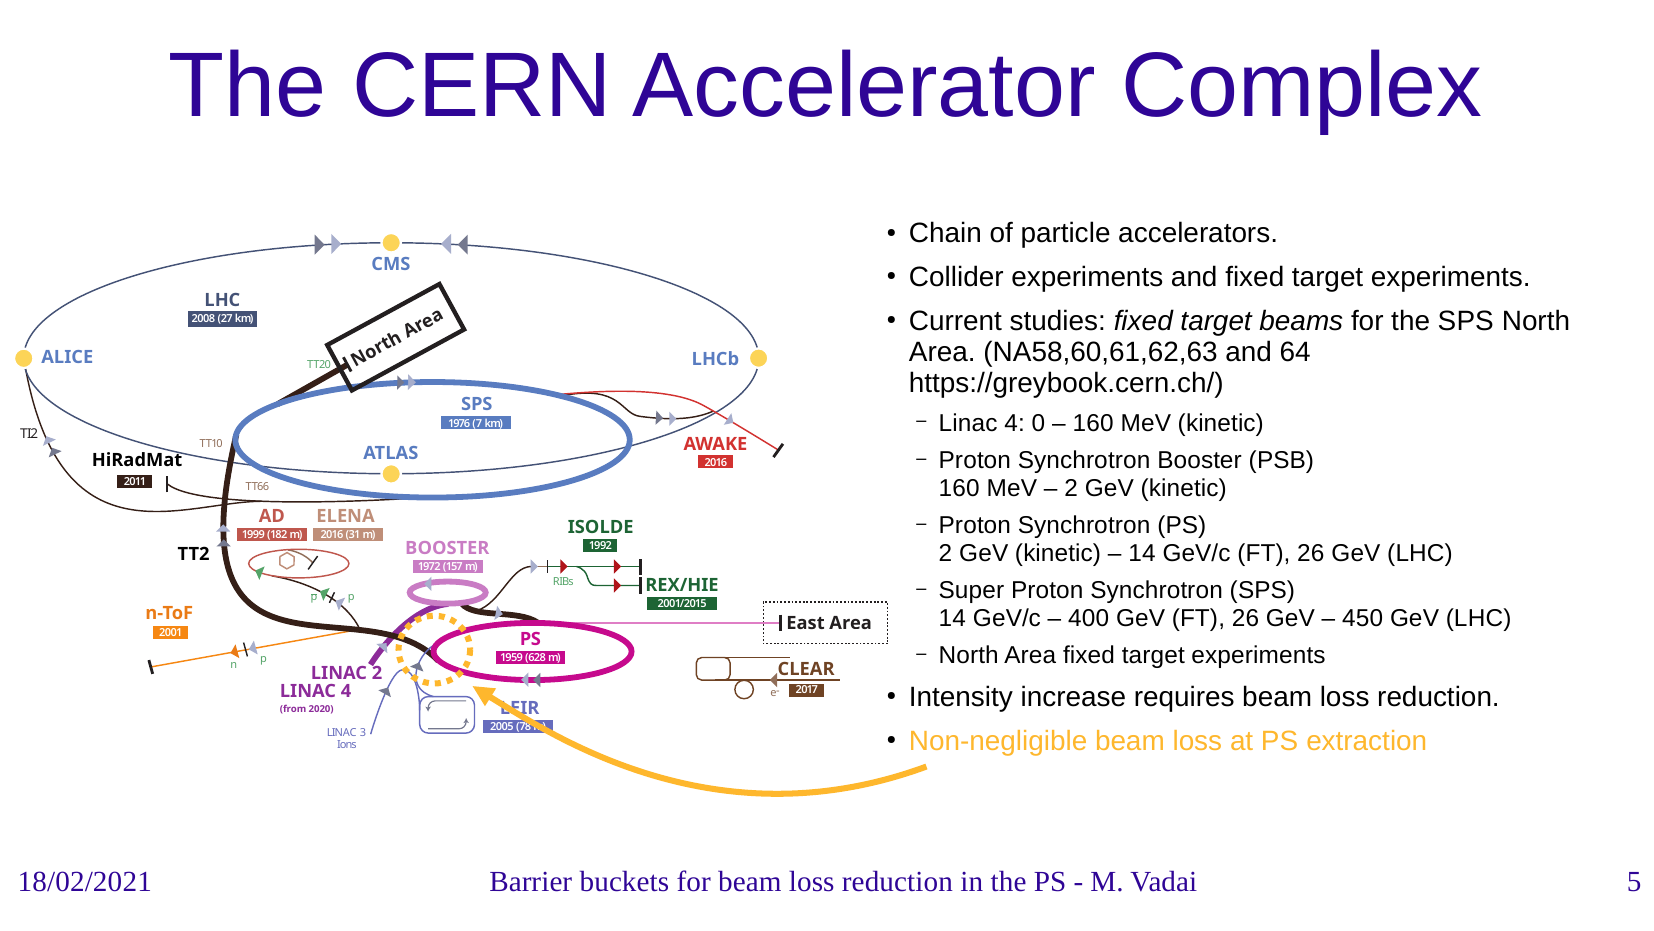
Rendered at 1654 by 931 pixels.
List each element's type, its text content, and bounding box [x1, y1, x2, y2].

picture [12, 231, 879, 749]
title The CERN Accelerator Complex [82, 7, 1571, 163]
list Chain of particle accelerators. Collider experiments and fixed target experiments. Current studies: fixed target beams for the SPS North Area. (NA58,60,61,62,63 and 64 https://greybook.cern.ch/) Linac 4: 0 – 160 MeV (kinetic) Proton Synchrotron Booster (PSB) 160 MeV – 2 GeV (kinetic) Proton Synchrotron (PS) 2 GeV (kinetic) – 14 GeV/c (FT), 26 GeV (LHC) Super Proton Synchrotron (SPS) 14 GeV/c – 400 GeV (FT), 26 GeV – 450 GeV (LHC) North Area fixed target experiments Intensity increase requires beam loss reduction. Non-negligible beam loss at PS extraction [879, 217, 1606, 758]
